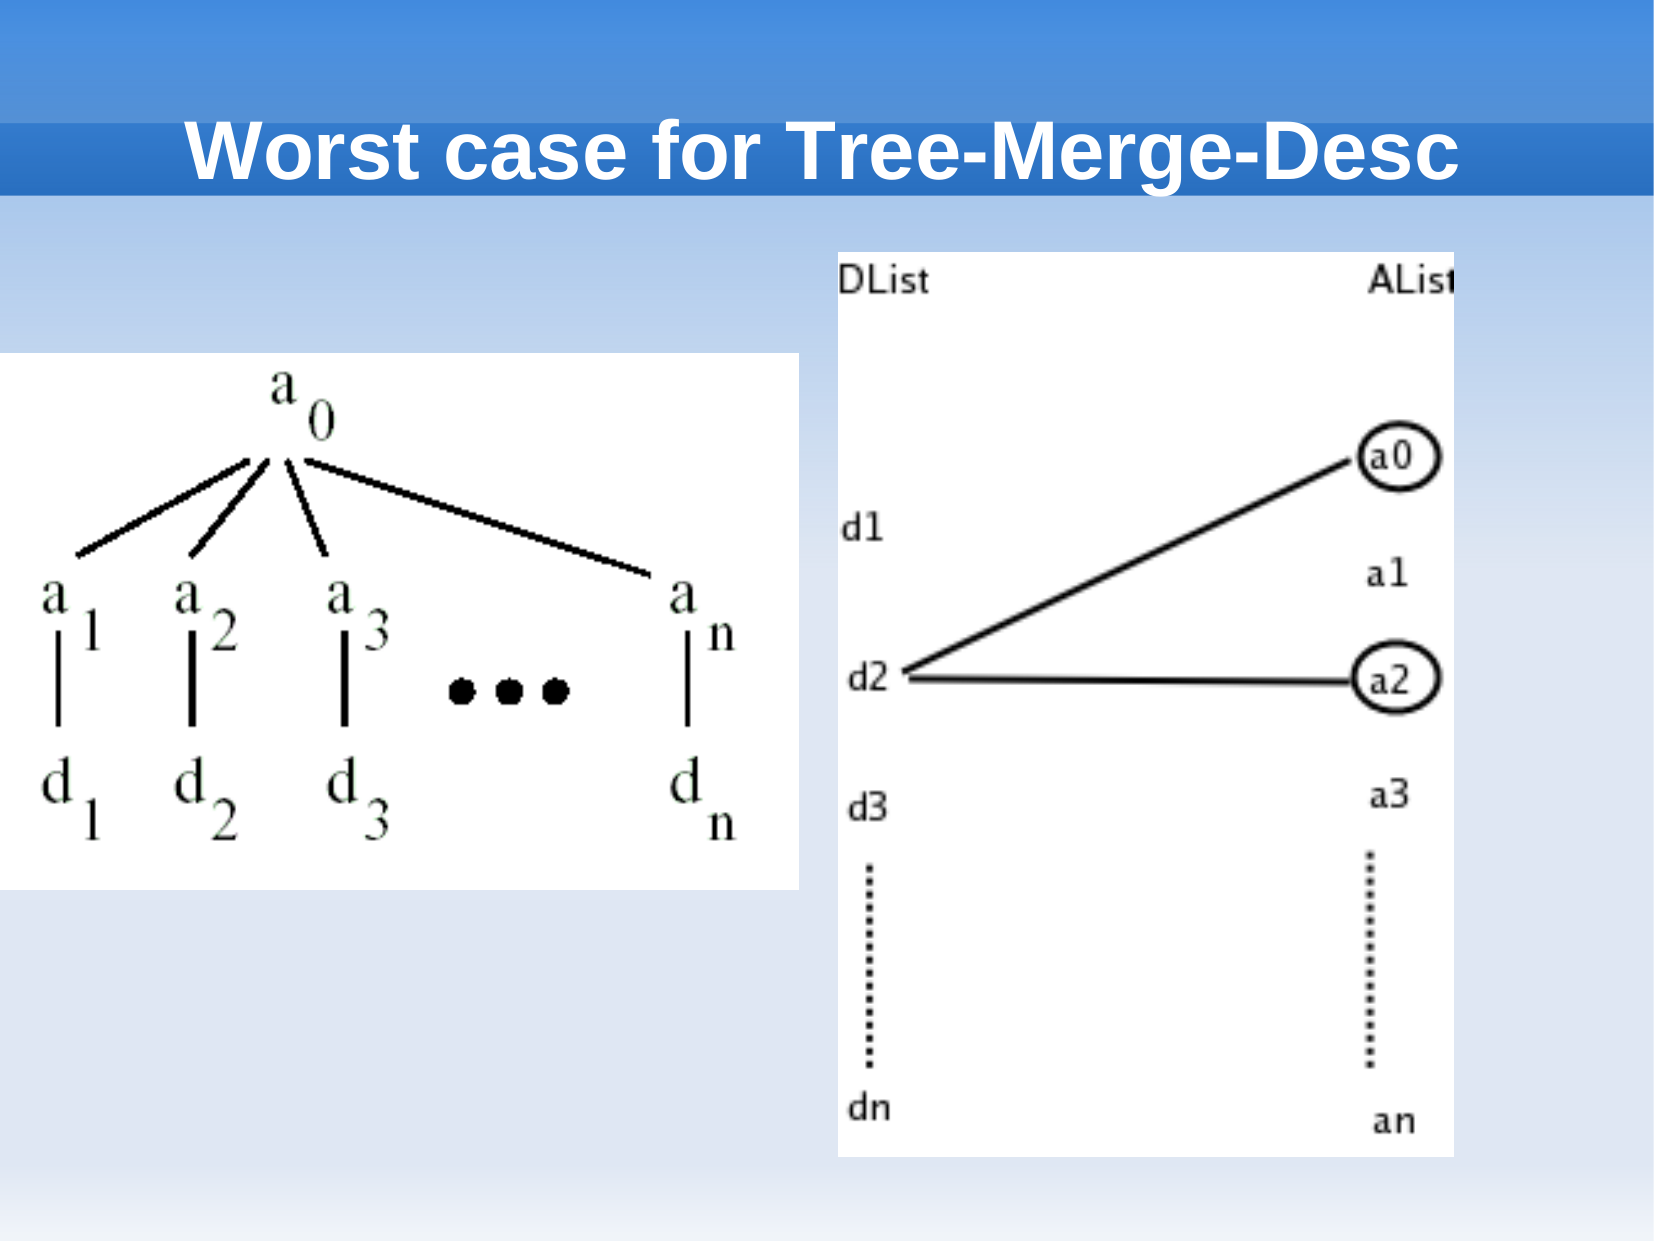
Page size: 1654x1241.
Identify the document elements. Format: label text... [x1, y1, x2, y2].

picture [0, 0, 1654, 1241]
title Worst case for Tree-Merge-Desc [120, 22, 1526, 279]
